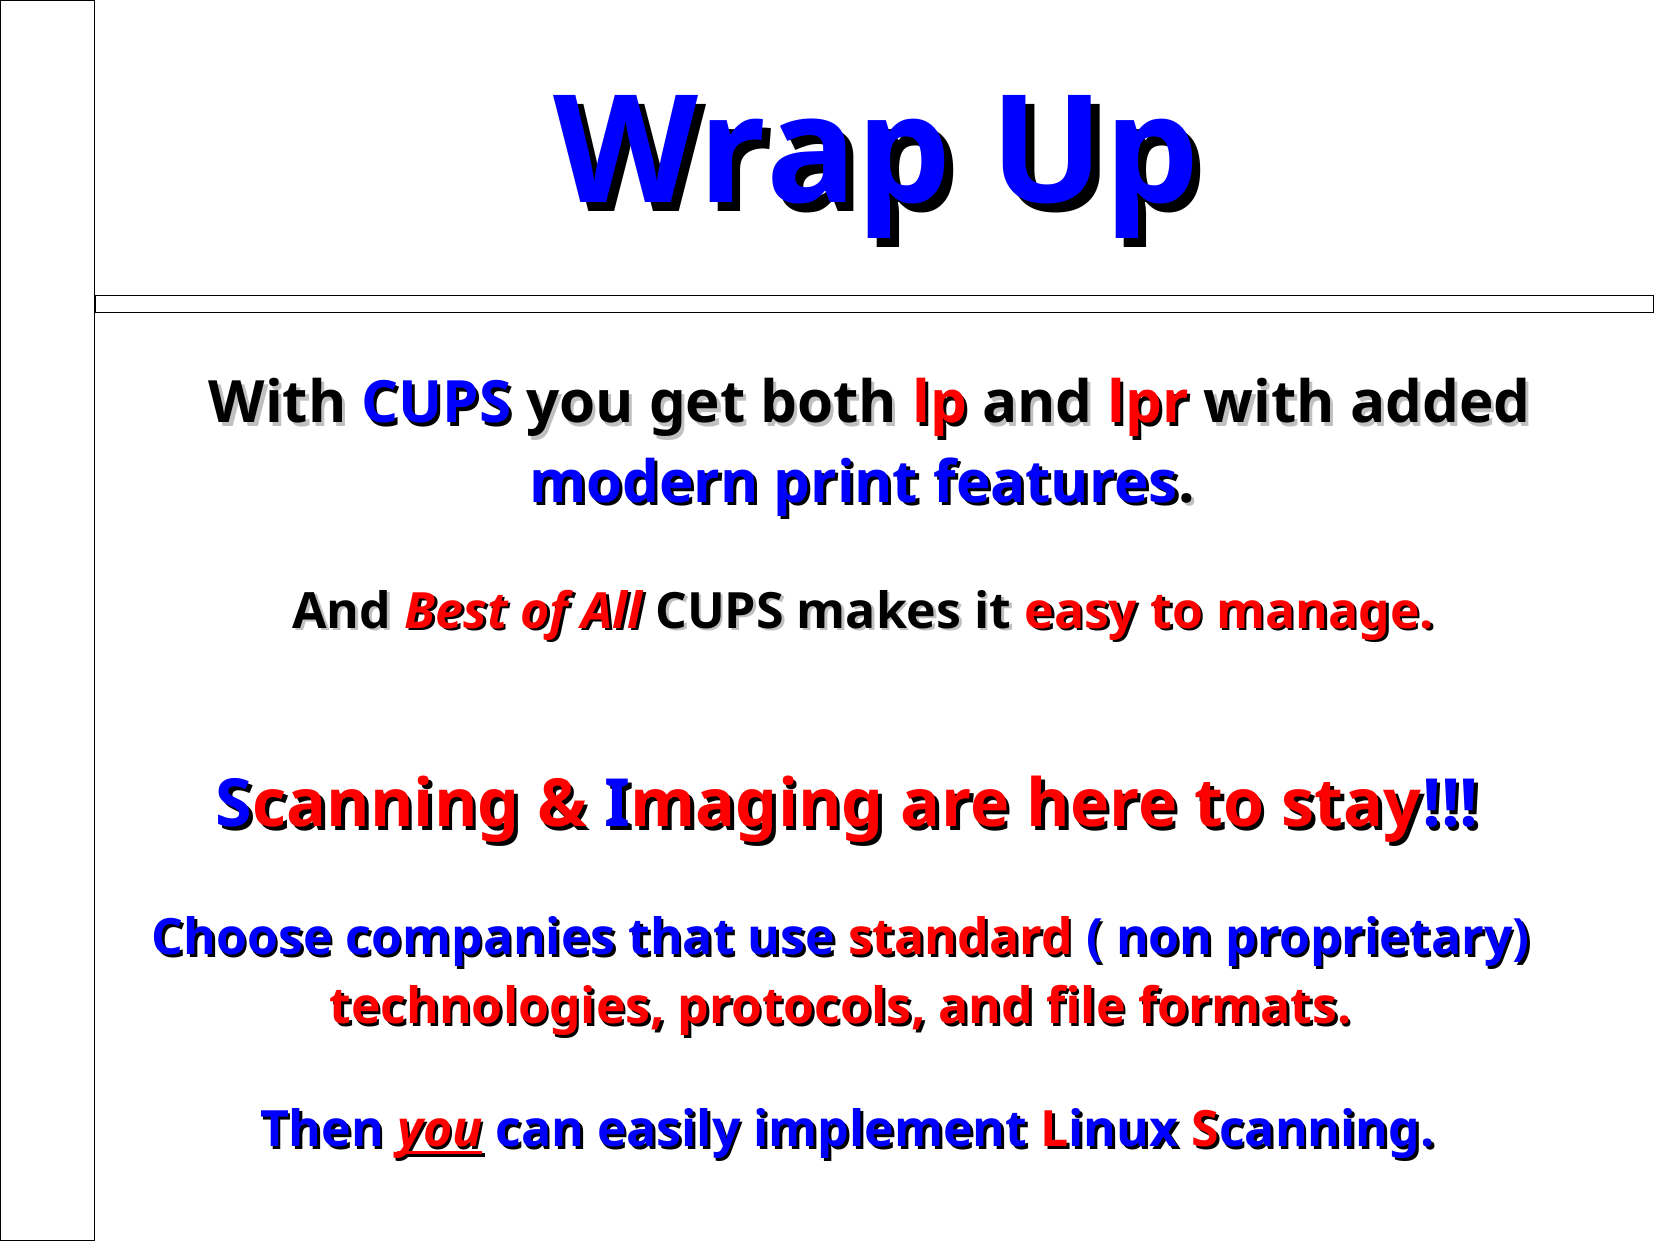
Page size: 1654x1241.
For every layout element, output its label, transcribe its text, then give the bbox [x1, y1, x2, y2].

text_box Scanning & Imaging are here to stay!!! Choose companies that use standard ( non proprietary) technologies, protocols, and file formats. Then you can easily implement Linux Scanning. [134, 755, 1560, 1162]
text_box With CUPS you get both lp and lpr with added modern print features. And Best of All CUPS makes it easy to manage. [143, 360, 1596, 643]
text_box Wrap Up [148, 10, 1605, 280]
